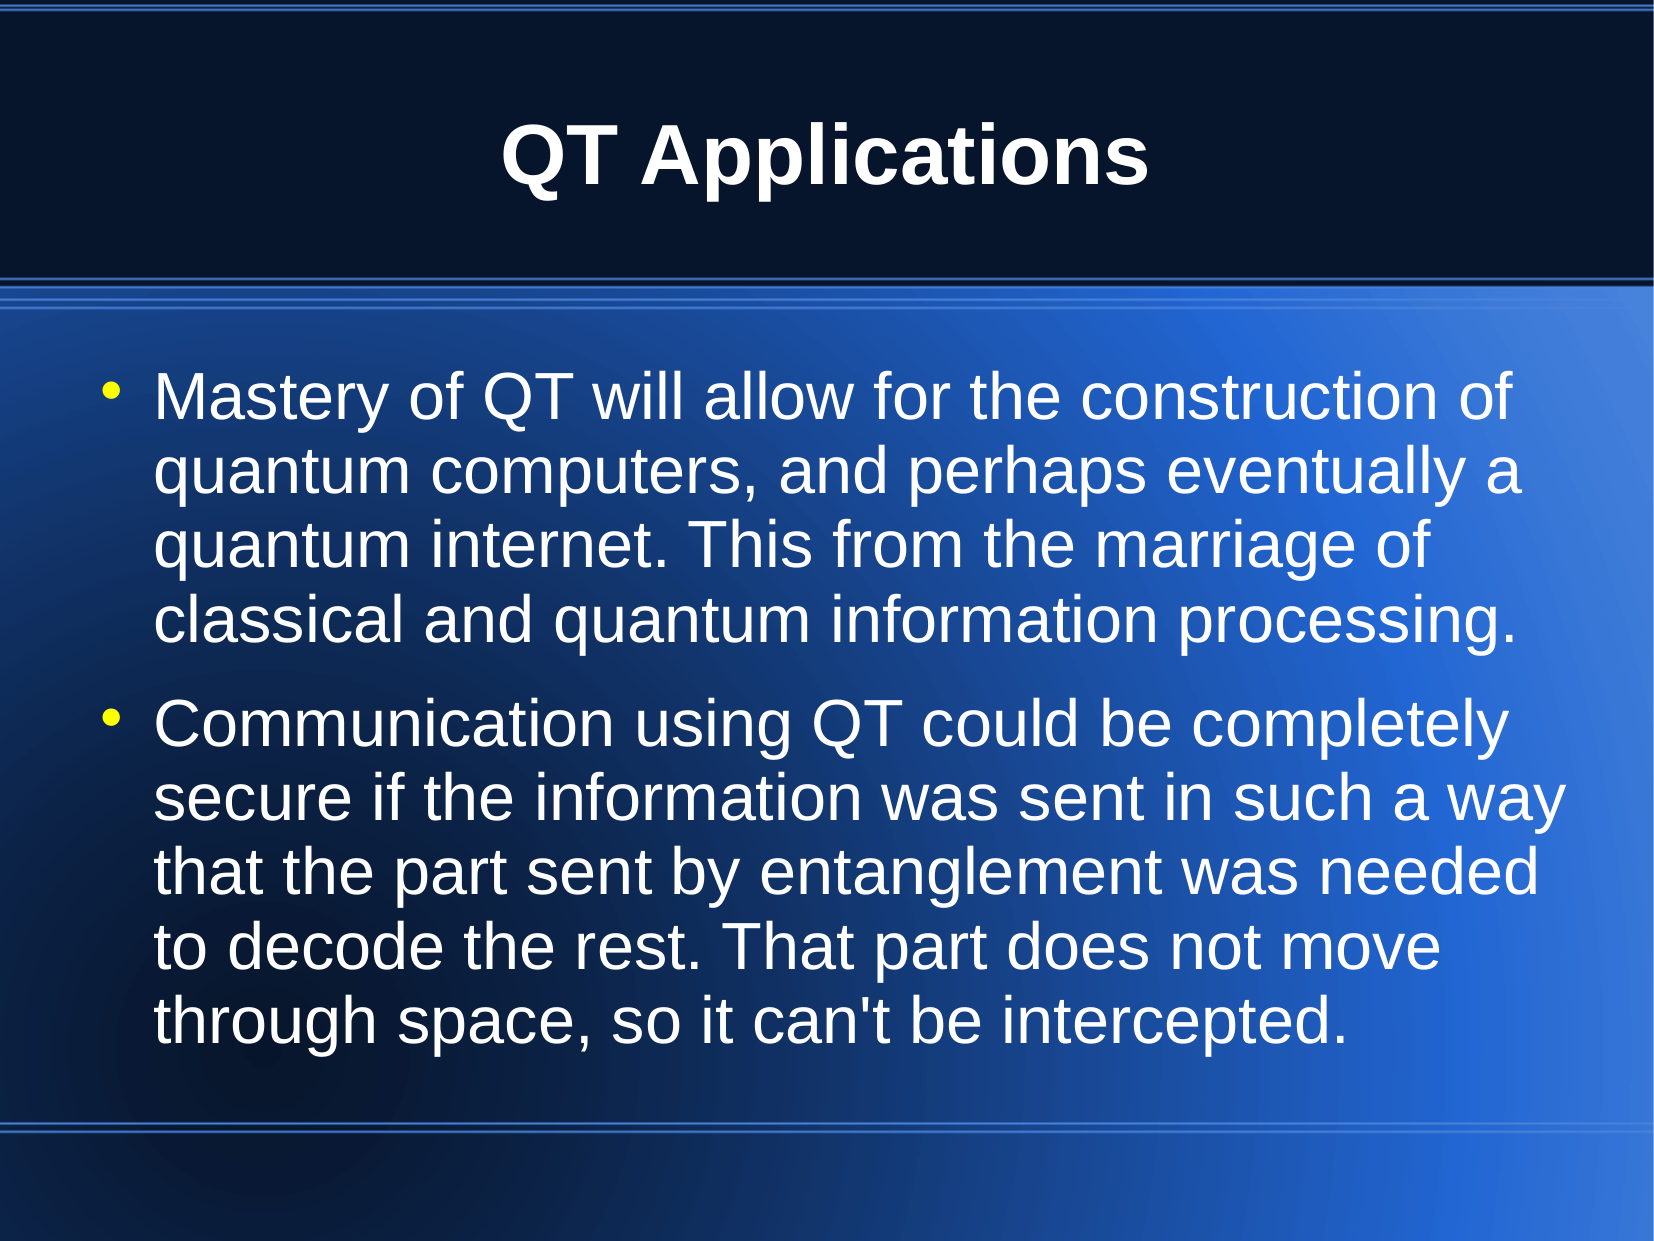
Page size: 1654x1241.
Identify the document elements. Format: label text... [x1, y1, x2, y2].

title QT Applications [82, 49, 1571, 257]
list Mastery of QT will allow for the construction of quantum computers, and perhaps eventually a quantum internet. This from the marriage of classical and quantum information processing. Communication using QT could be completely secure if the information was sent in such a way that the part sent by entanglement was needed to decode the rest. That part does not move through space, so it can't be intercepted. [82, 355, 1571, 1059]
picture [0, 0, 1654, 1241]
